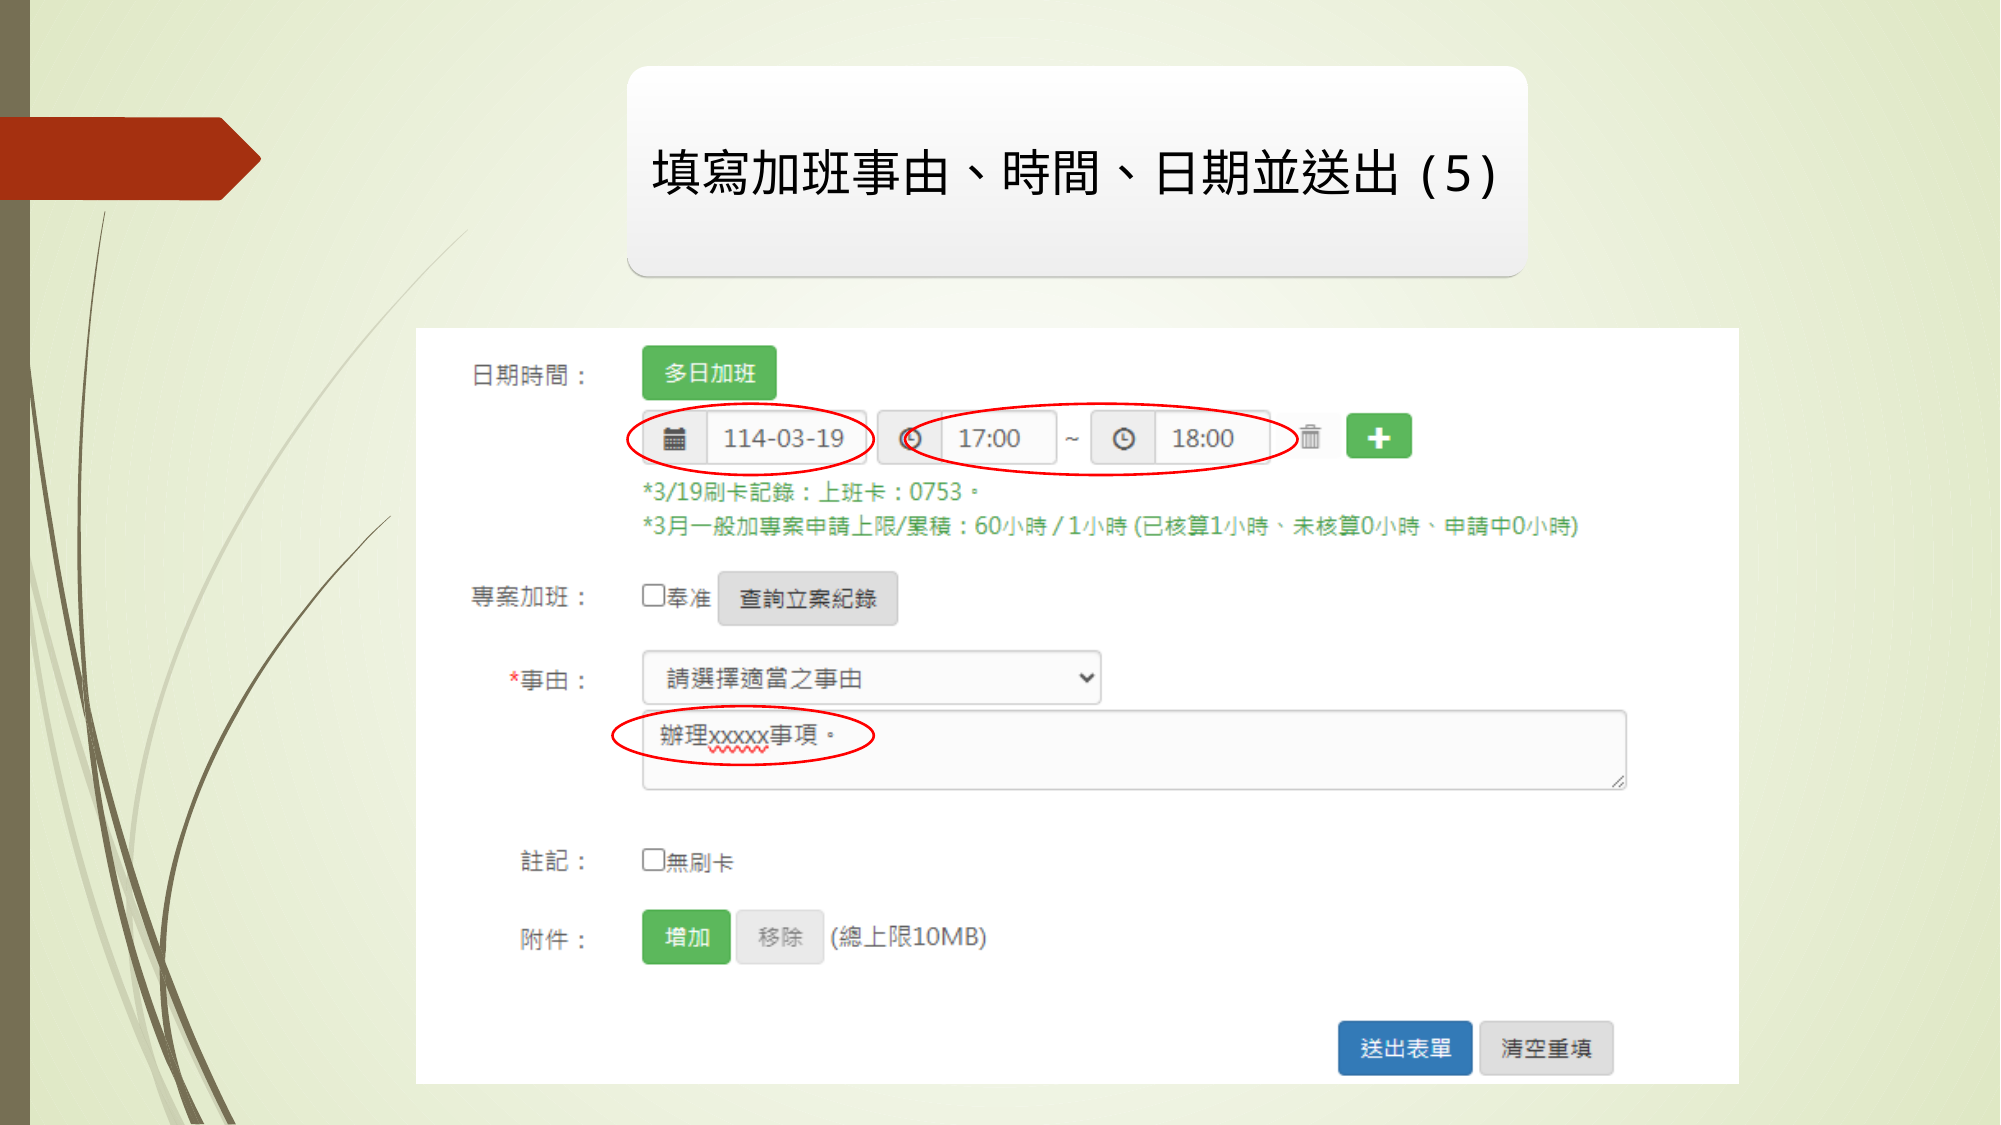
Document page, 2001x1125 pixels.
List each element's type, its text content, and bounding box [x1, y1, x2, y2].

text_box [627, 66, 1528, 277]
text_box 填寫加班事由、時間、日期並送出(5) [643, 72, 1512, 271]
picture [416, 328, 1739, 1084]
